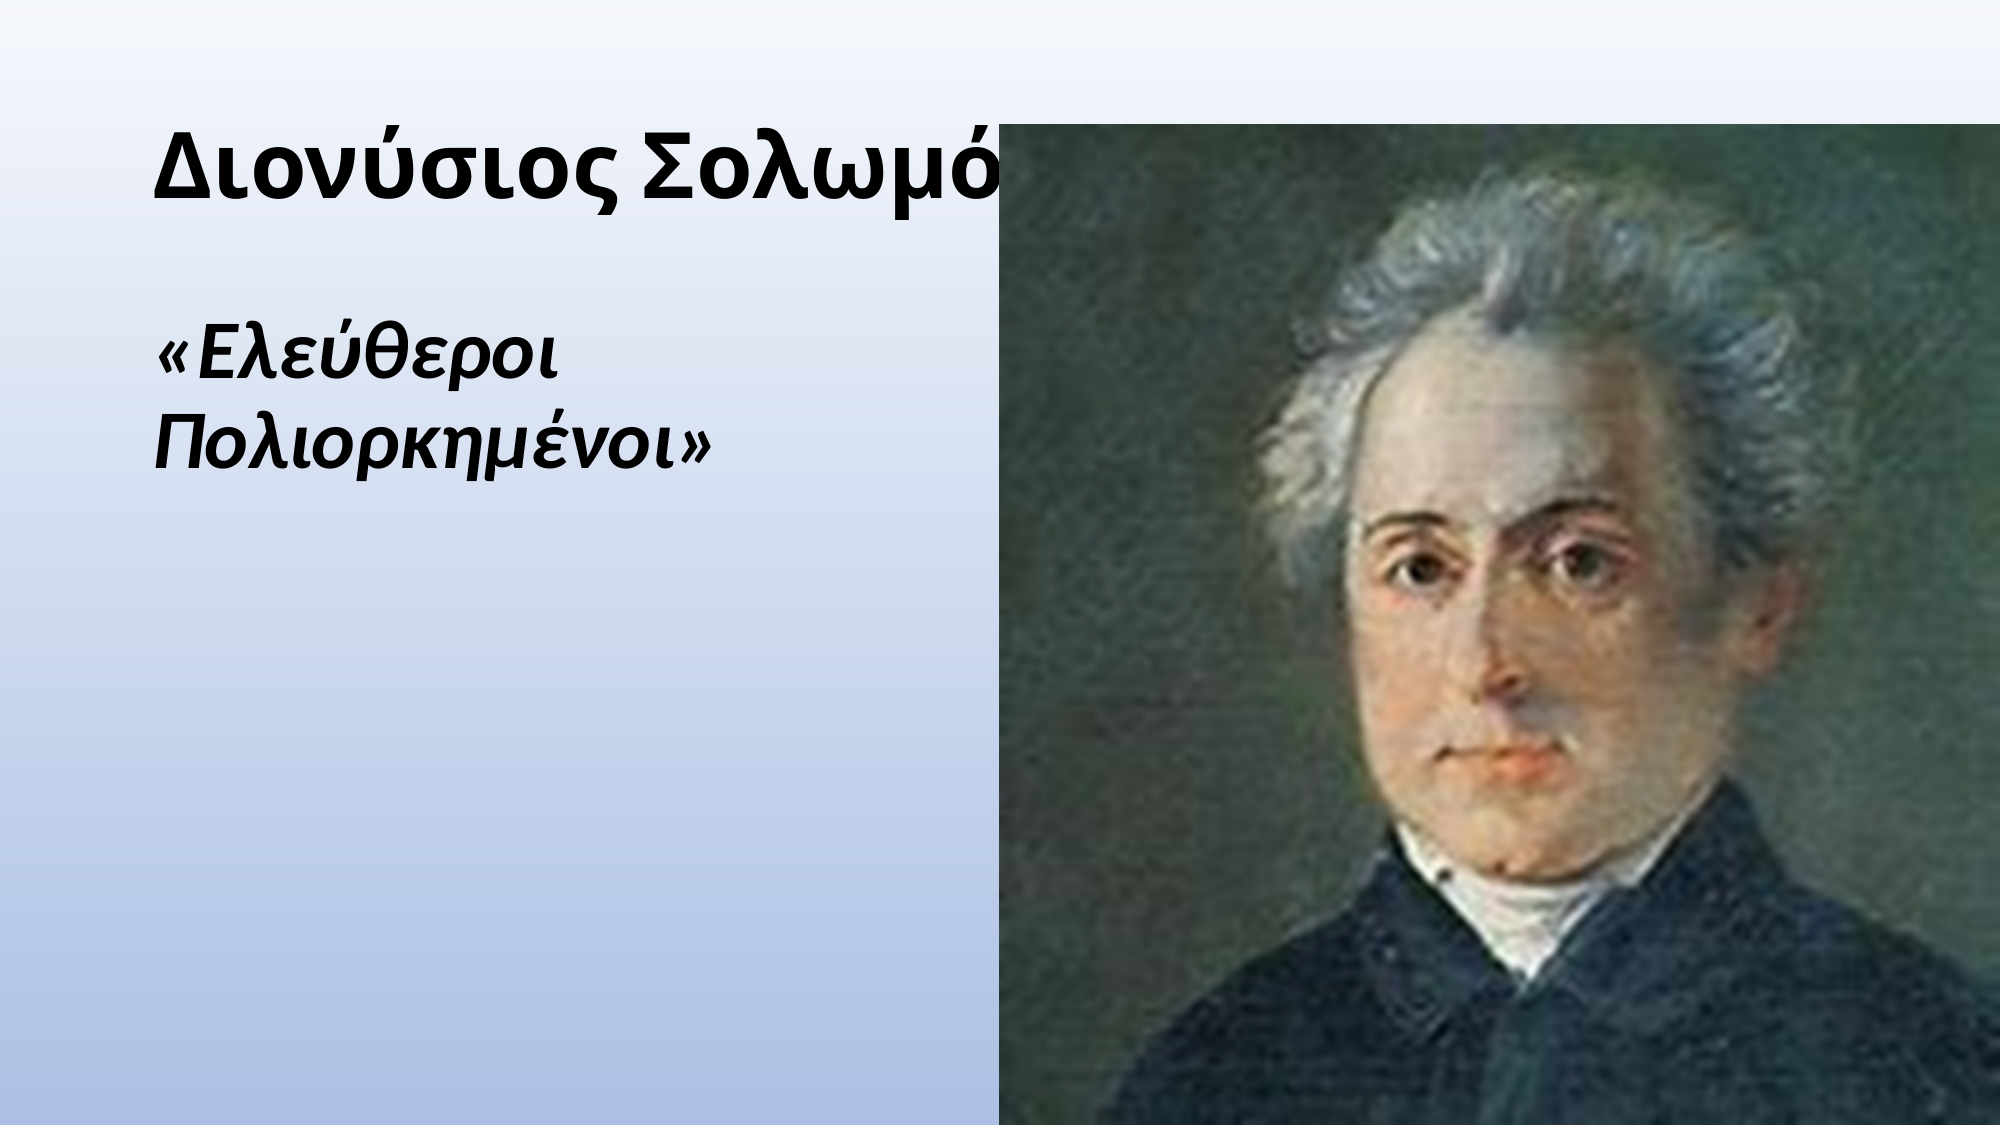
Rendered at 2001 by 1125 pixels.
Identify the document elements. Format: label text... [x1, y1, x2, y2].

title Διονύσιος Σολωμός [137, 59, 1863, 278]
picture [999, 125, 2000, 1125]
list «Ελεύθεροι Πολιορκημένοι» [137, 299, 988, 1014]
